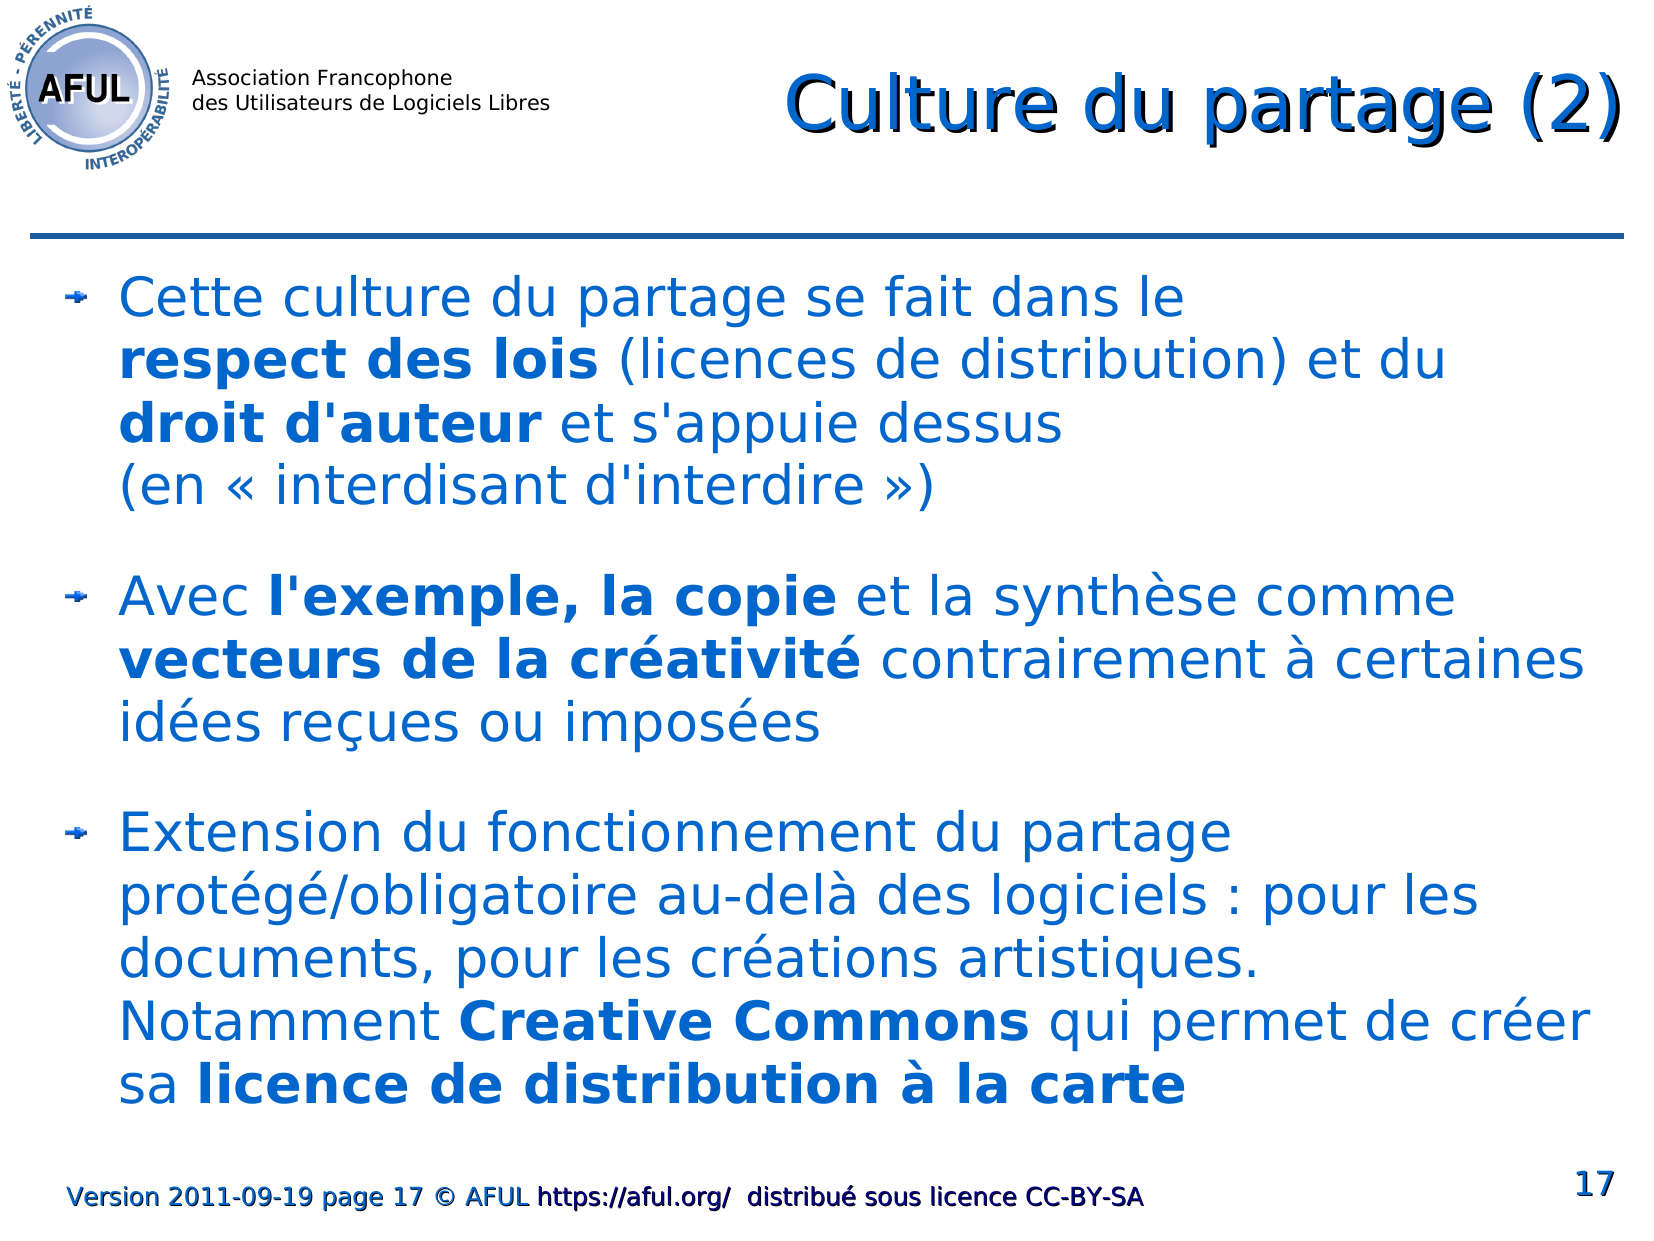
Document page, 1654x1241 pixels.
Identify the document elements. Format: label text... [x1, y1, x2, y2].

picture [0, 0, 178, 178]
list Cette culture du partage se fait dans le respect des lois (licences de distribution) et du droit d'auteur et s'appuie dessus (en « interdisant d'interdire ») Avec l'exemple, la copie et la synthèse comme vecteurs de la créativité contrairement à certaines idées reçues ou imposées Extension du fonctionnement du partage protégé/obligatoire au-delà des logiciels : pour les documents, pour les créations artistiques. Notamment Creative Commons qui permet de créer sa licence de distribution à la carte [47, 265, 1595, 1211]
title Culture du partage (2) [501, 0, 1625, 207]
